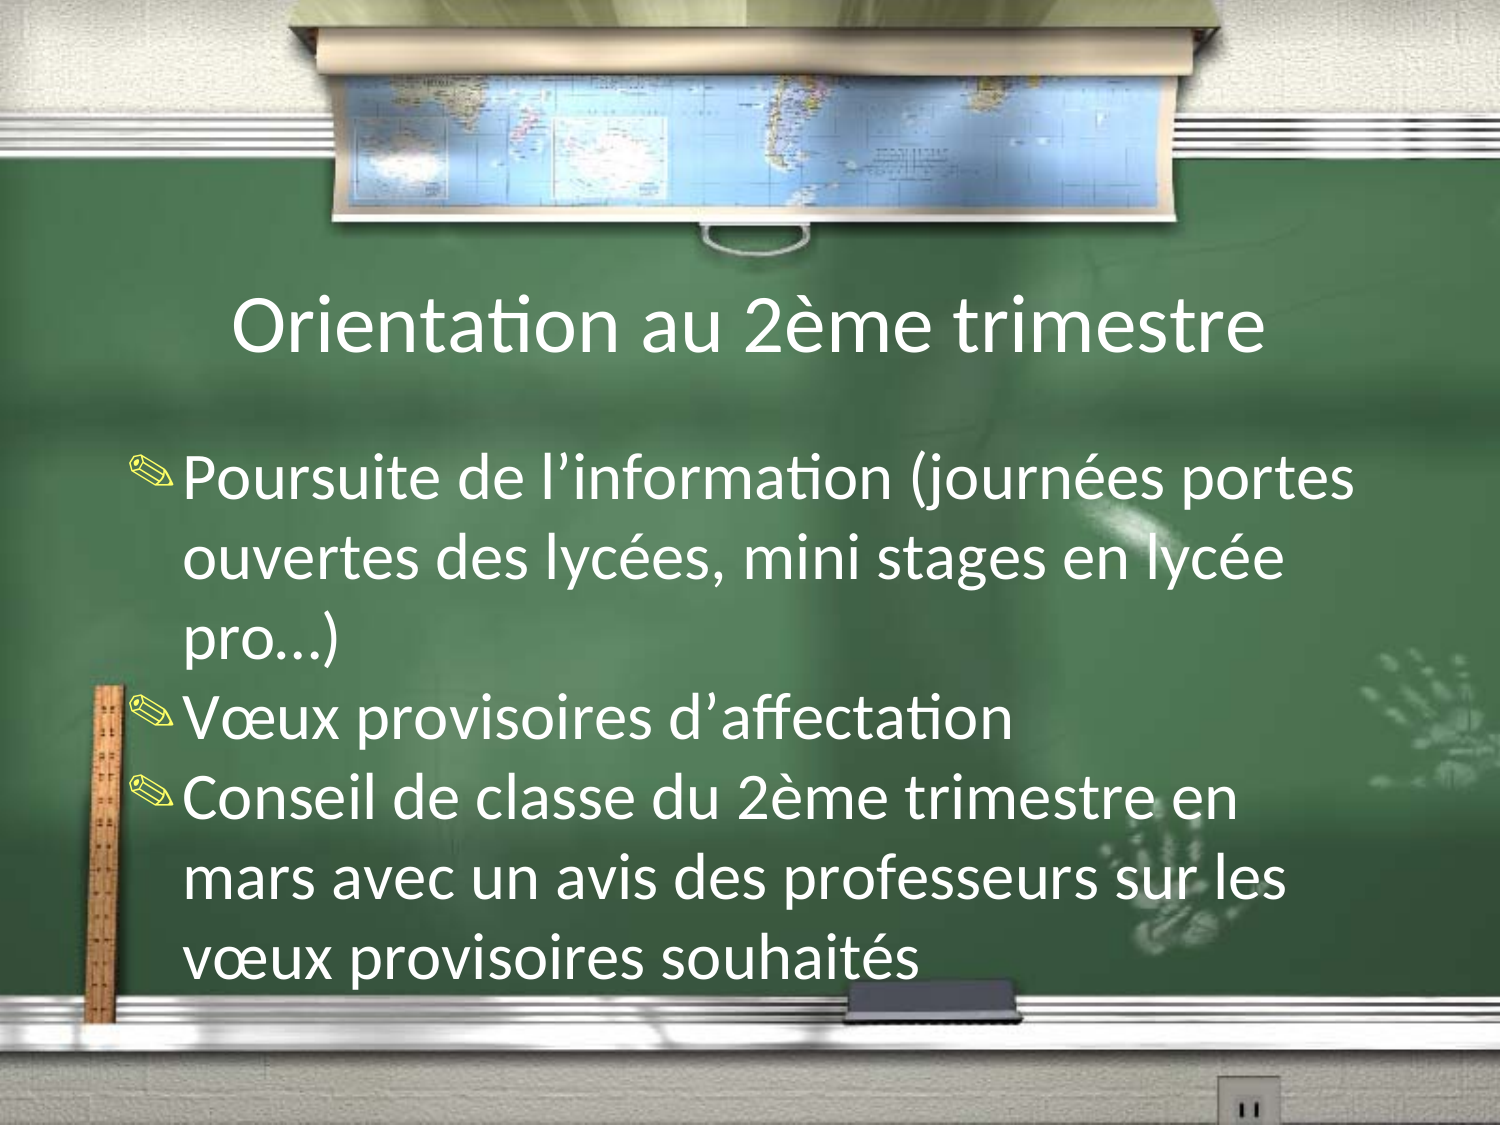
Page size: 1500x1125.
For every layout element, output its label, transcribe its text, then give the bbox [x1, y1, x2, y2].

text_box Orientation au 2ème trimestre [112, 224, 1388, 413]
text_box Poursuite de l’information (journées portes ouvertes des lycées, mini stages en lycée pro…) Vœux provisoires d’affectation Conseil de classe du 2ème trimestre en mars avec un avis des professeurs sur les vœux provisoires souhaités [112, 425, 1388, 1001]
picture [0, 0, 1500, 1125]
